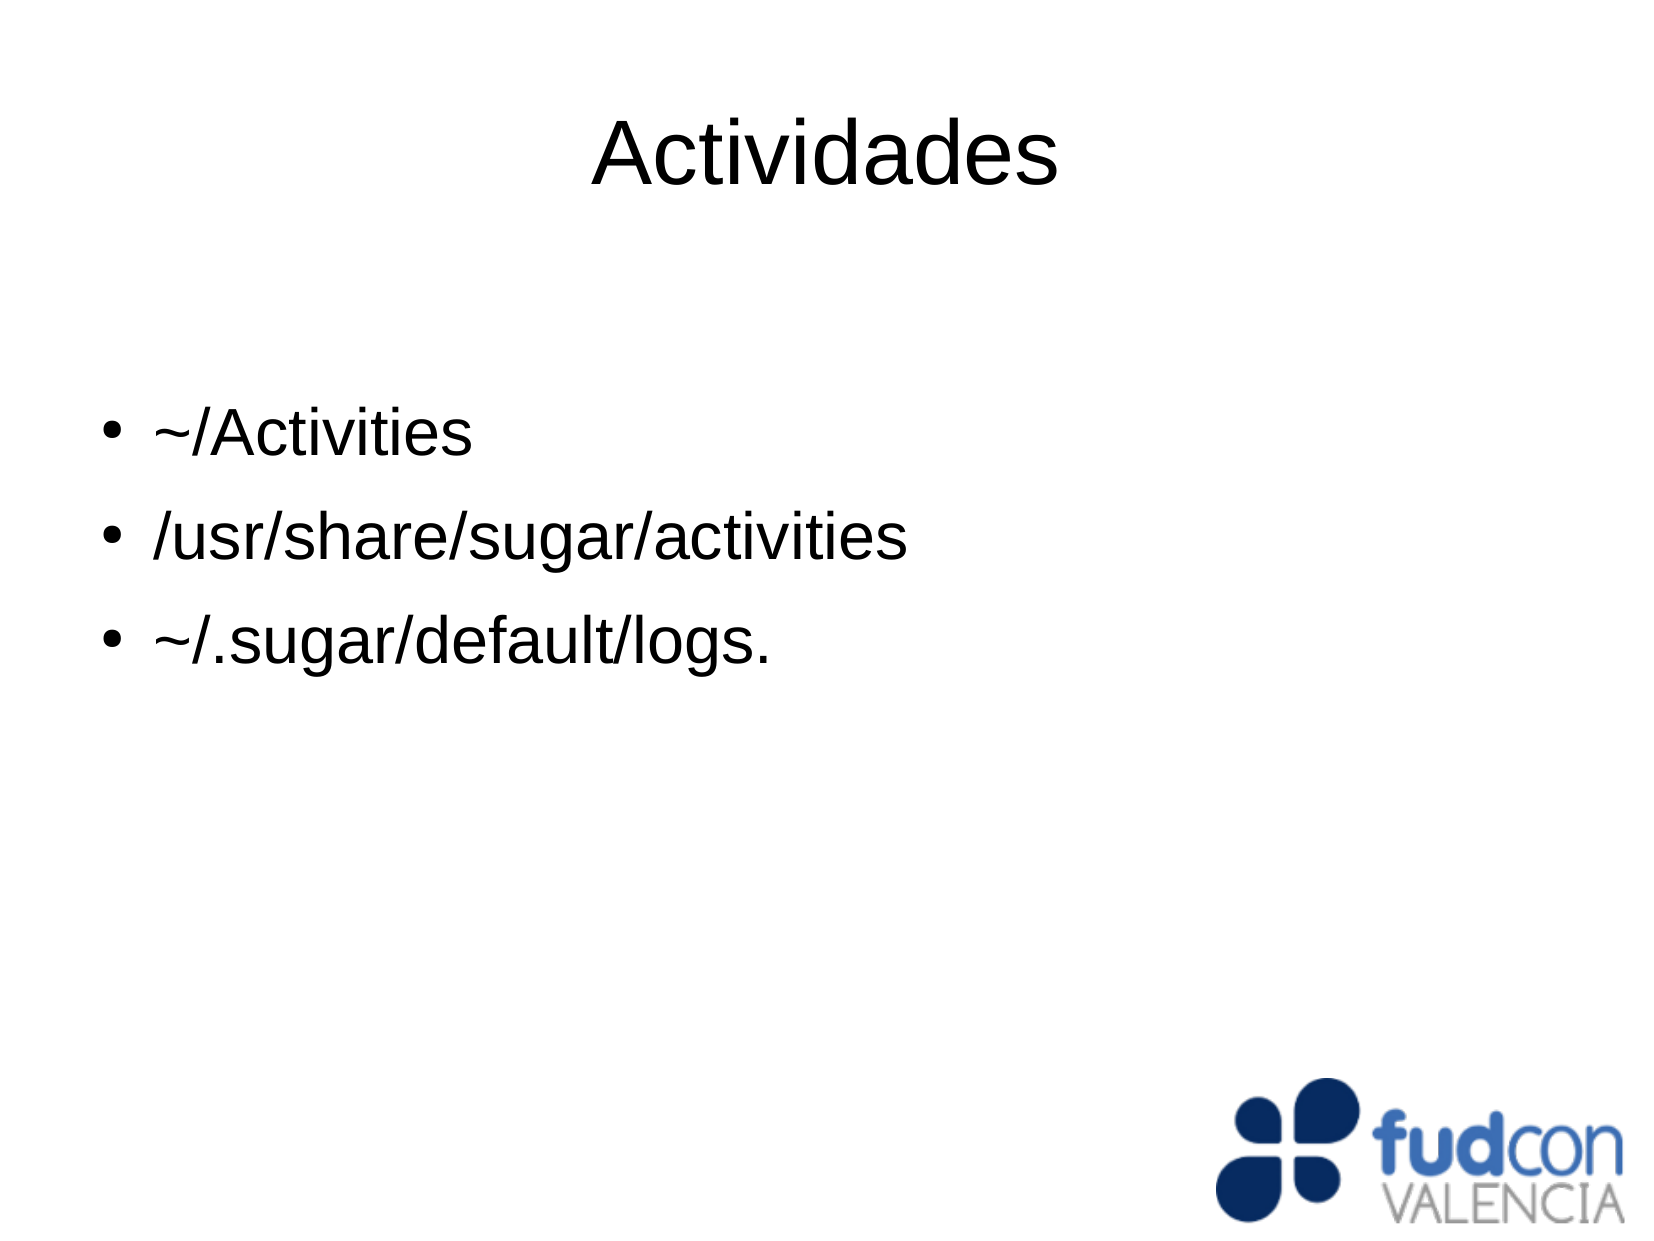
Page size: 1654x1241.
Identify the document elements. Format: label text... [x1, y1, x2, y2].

list ~/Activities /usr/share/sugar/activities ~/.sugar/default/logs. [82, 290, 1571, 1109]
title Actividades [82, 49, 1571, 257]
picture [1216, 1078, 1643, 1230]
